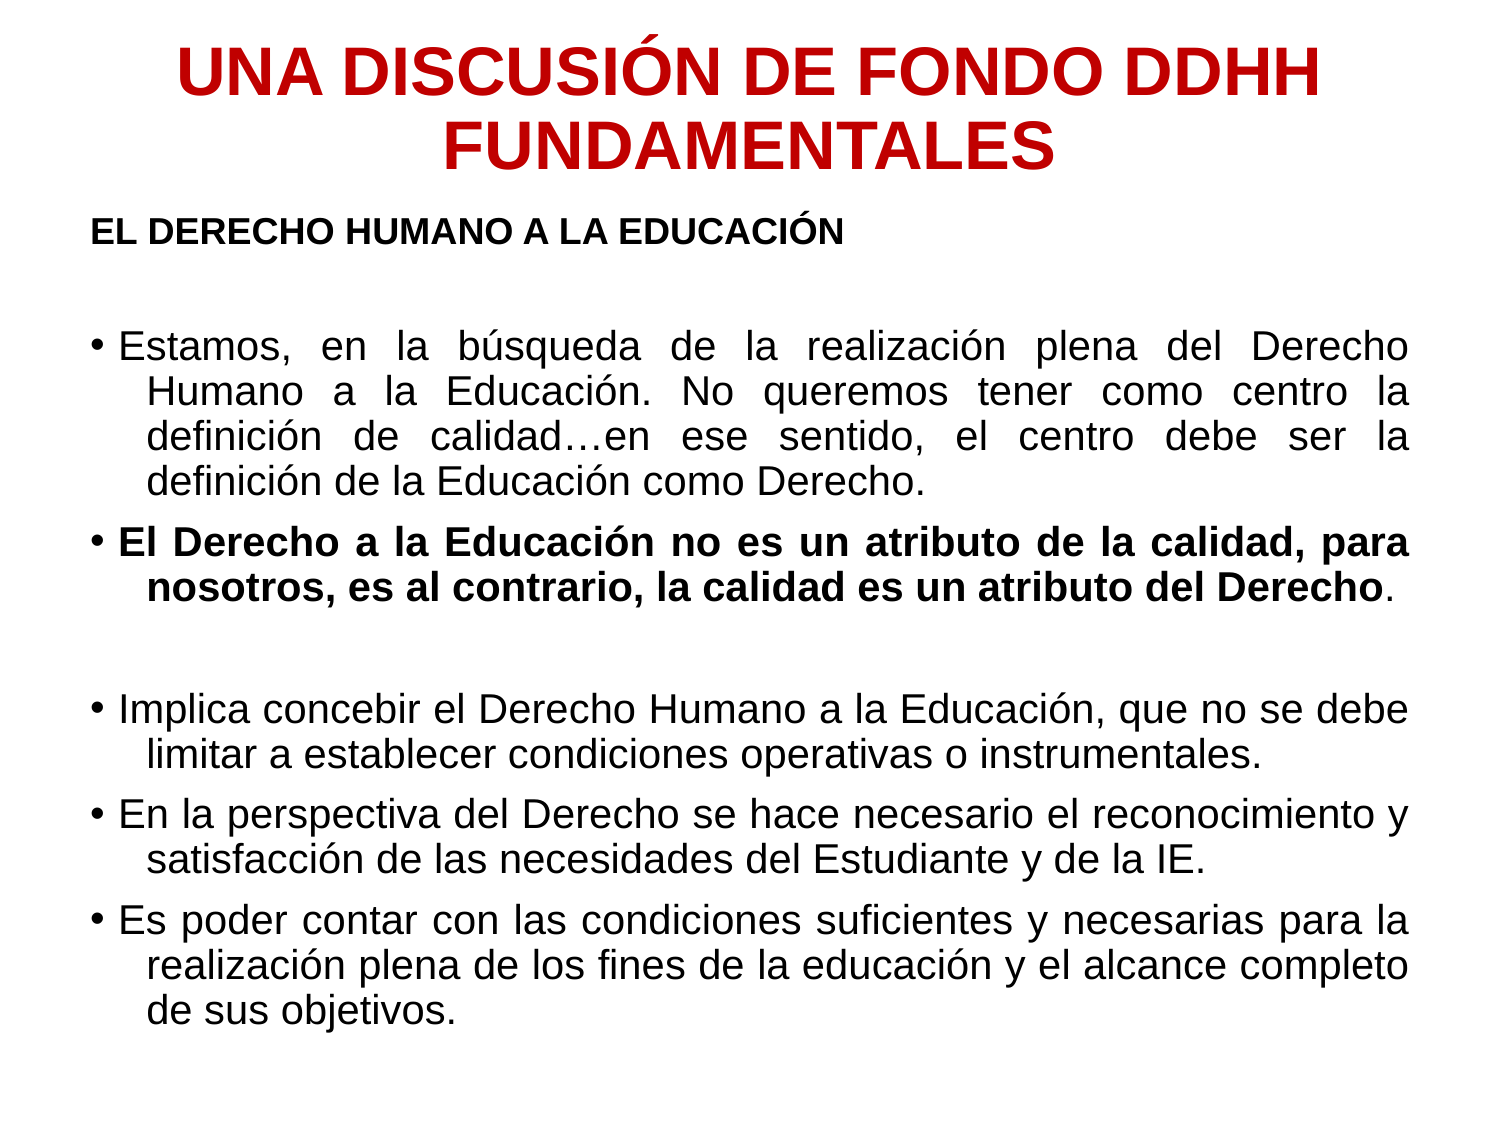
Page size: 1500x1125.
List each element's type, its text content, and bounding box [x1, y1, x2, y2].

list EL DERECHO HUMANO A LA EDUCACIÓN Estamos, en la búsqueda de la realización plena del Derecho Humano a la Educación. No queremos tener como centro la definición de calidad…en ese sentido, el centro debe ser la definición de la Educación como Derecho. El Derecho a la Educación no es un atributo de la calidad, para nosotros, es al contrario, la calidad es un atributo del Derecho. Implica concebir el Derecho Humano a la Educación, que no se debe limitar a establecer condiciones operativas o instrumentales. En la perspectiva del Derecho se hace necesario el reconocimiento y satisfacción de las necesidades del Estudiante y de la IE. Es poder contar con las condiciones suficientes y necesarias para la realización plena de los fines de la educación y el alcance completo de sus objetivos. [75, 204, 1426, 1091]
title UNA DISCUSIÓN DE FONDO DDHH FUNDAMENTALES [103, 0, 1397, 204]
